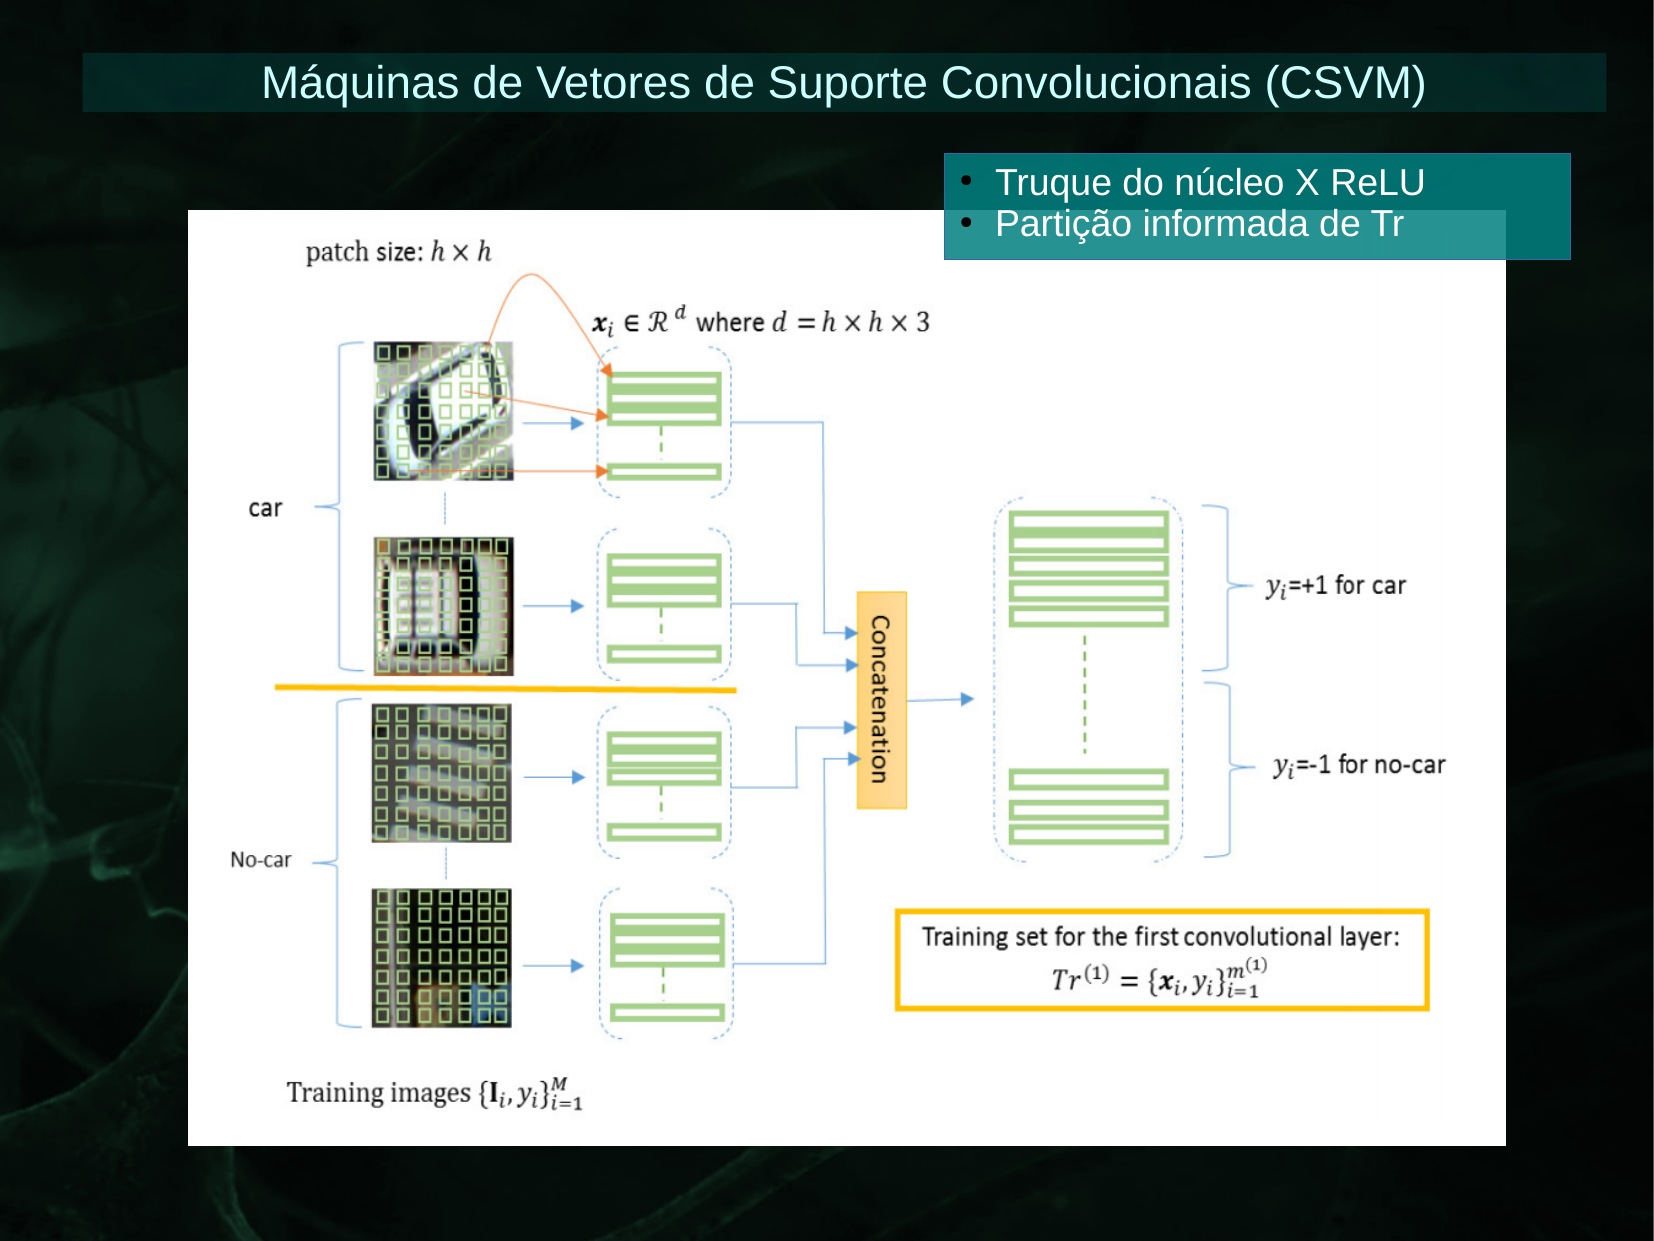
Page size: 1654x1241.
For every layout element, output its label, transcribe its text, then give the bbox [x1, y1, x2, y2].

picture [0, 0, 1654, 1241]
text_box Truque do núcleo X ReLU Partição informada de Tr [944, 153, 1571, 260]
text_box Máquinas de Vetores de Suporte Convolucionais (CSVM) [82, 53, 1607, 113]
